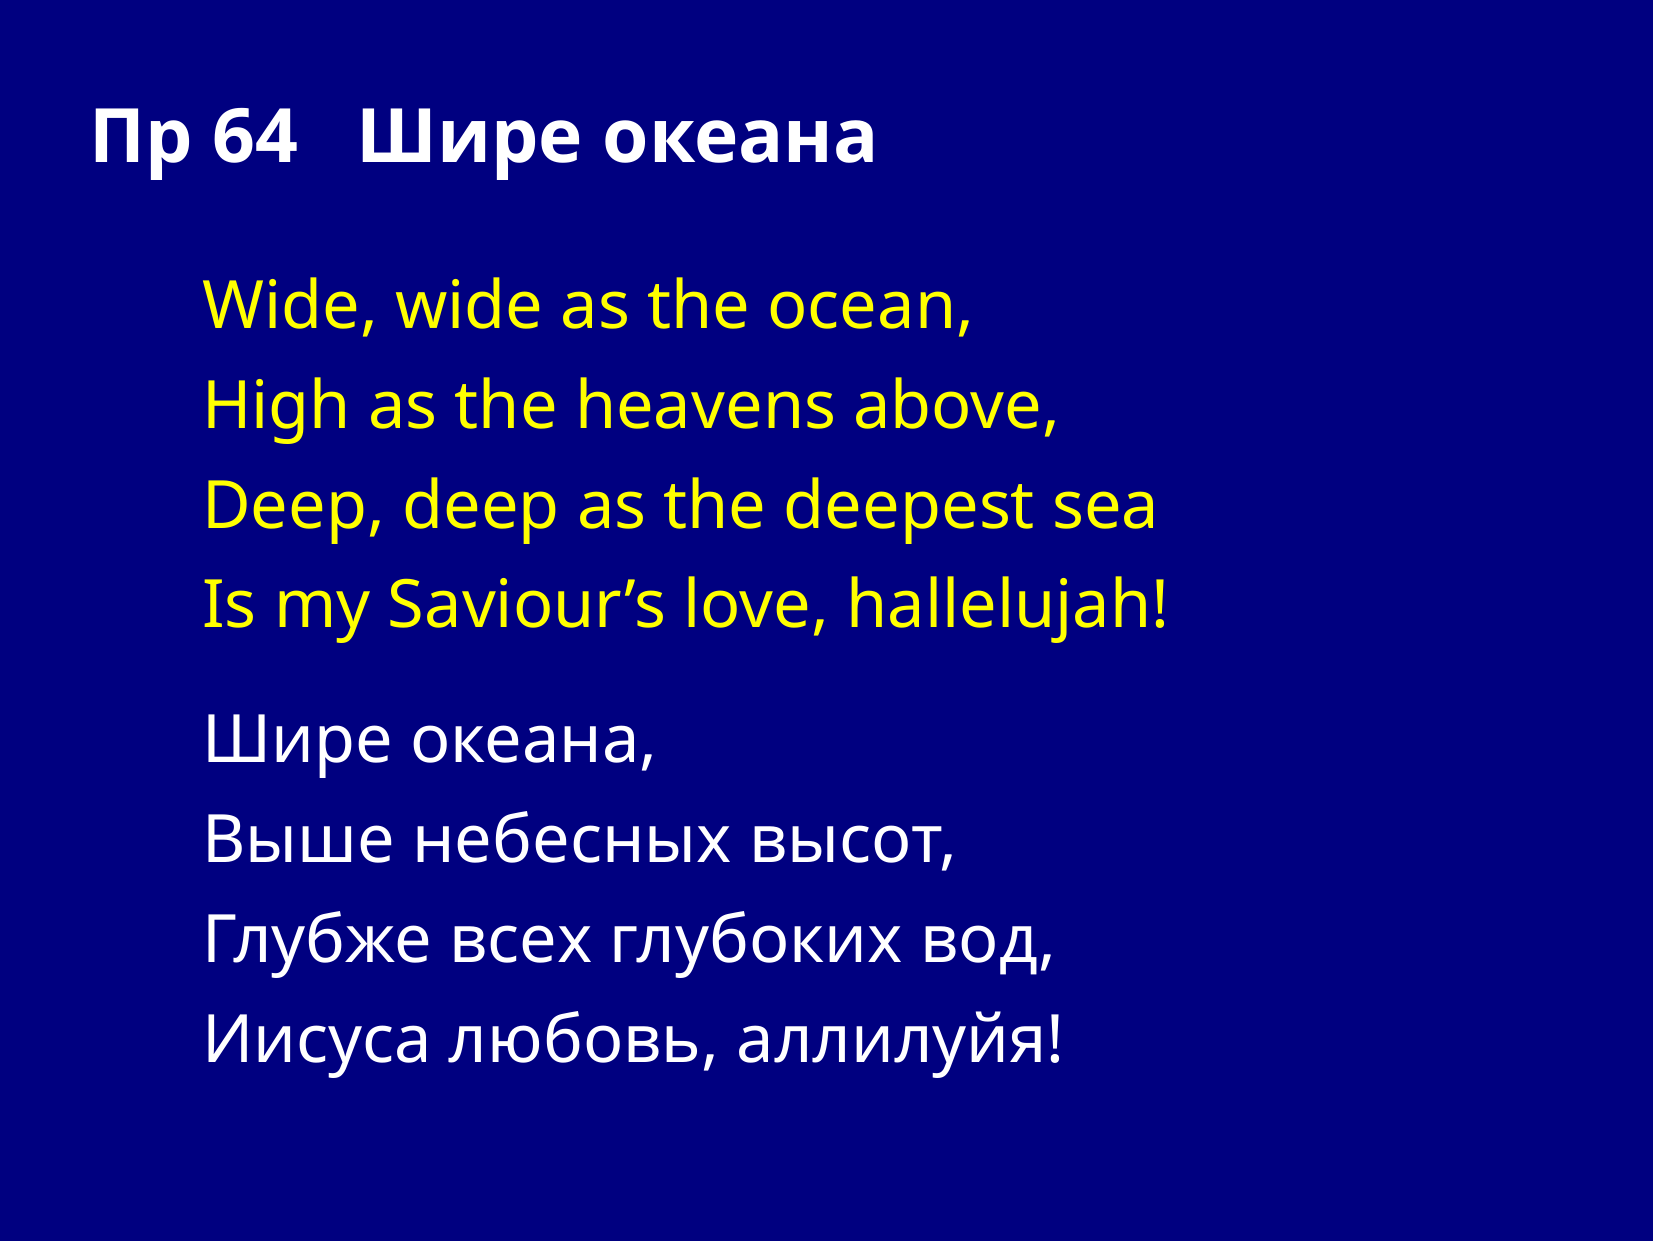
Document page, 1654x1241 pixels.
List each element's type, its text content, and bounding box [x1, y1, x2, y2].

text_box Wide, wide as the ocean, High as the heavens above, Deep, deep as the deepest sea Is my Saviour’s love, hallelujah! [75, 188, 1576, 638]
text_box Шире океана, Выше небесных высот, Глубже всех глубоких вод, Иисуса любовь, аллилуйя! [75, 675, 1576, 1163]
text_box Пр 64 Шире океана [75, 75, 1576, 188]
